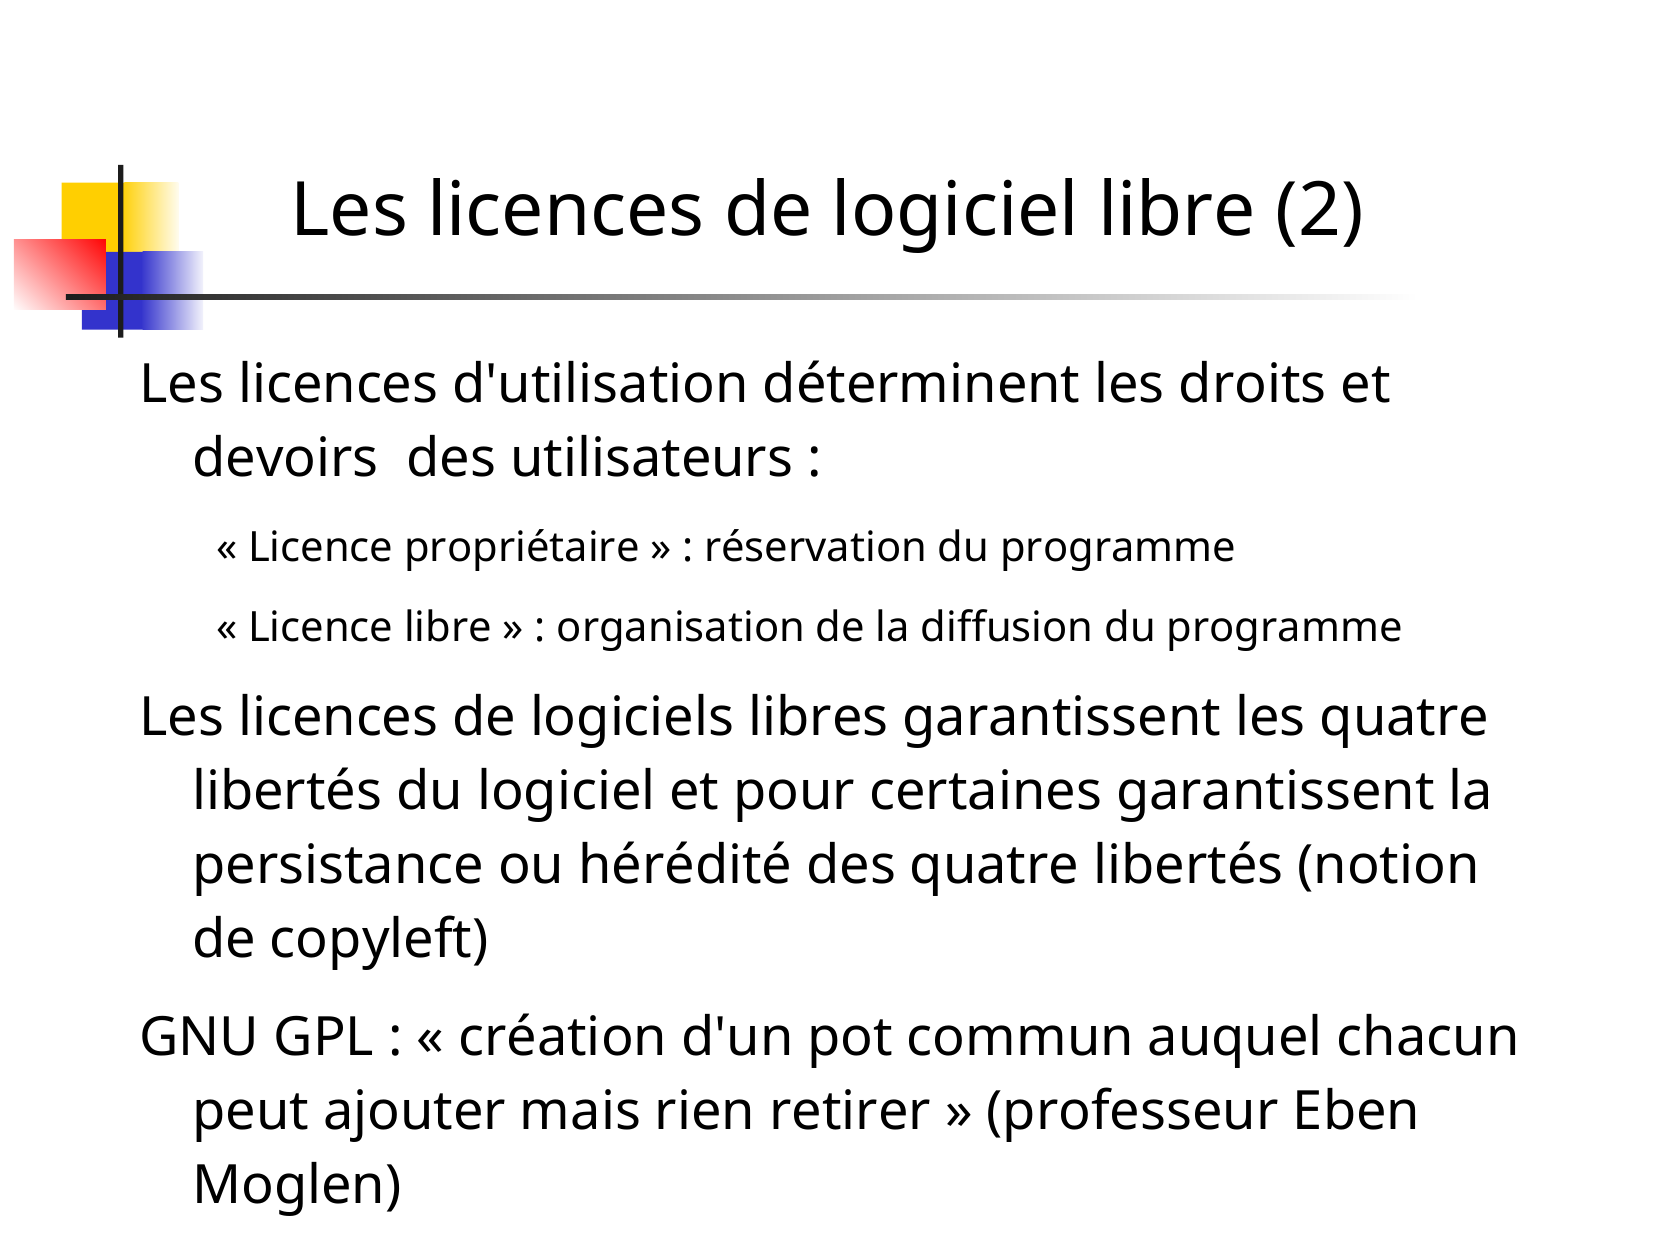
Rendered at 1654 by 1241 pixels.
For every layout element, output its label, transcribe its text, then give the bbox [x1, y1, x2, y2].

list Les licences d'utilisation déterminent les droits et devoirs des utilisateurs : « Licence propriétaire » : réservation du programme « Licence libre » : organisation de la diffusion du programme Les licences de logiciels libres garantissent les quatre libertés du logiciel et pour certaines garantissent la persistance ou hérédité des quatre libertés (notion de copyleft) GNU GPL : « création d'un pot commun auquel chacun peut ajouter mais rien retirer » (professeur Eben Moglen) [121, 344, 1534, 1187]
title Les licences de logiciel libre (2) [121, 102, 1534, 311]
